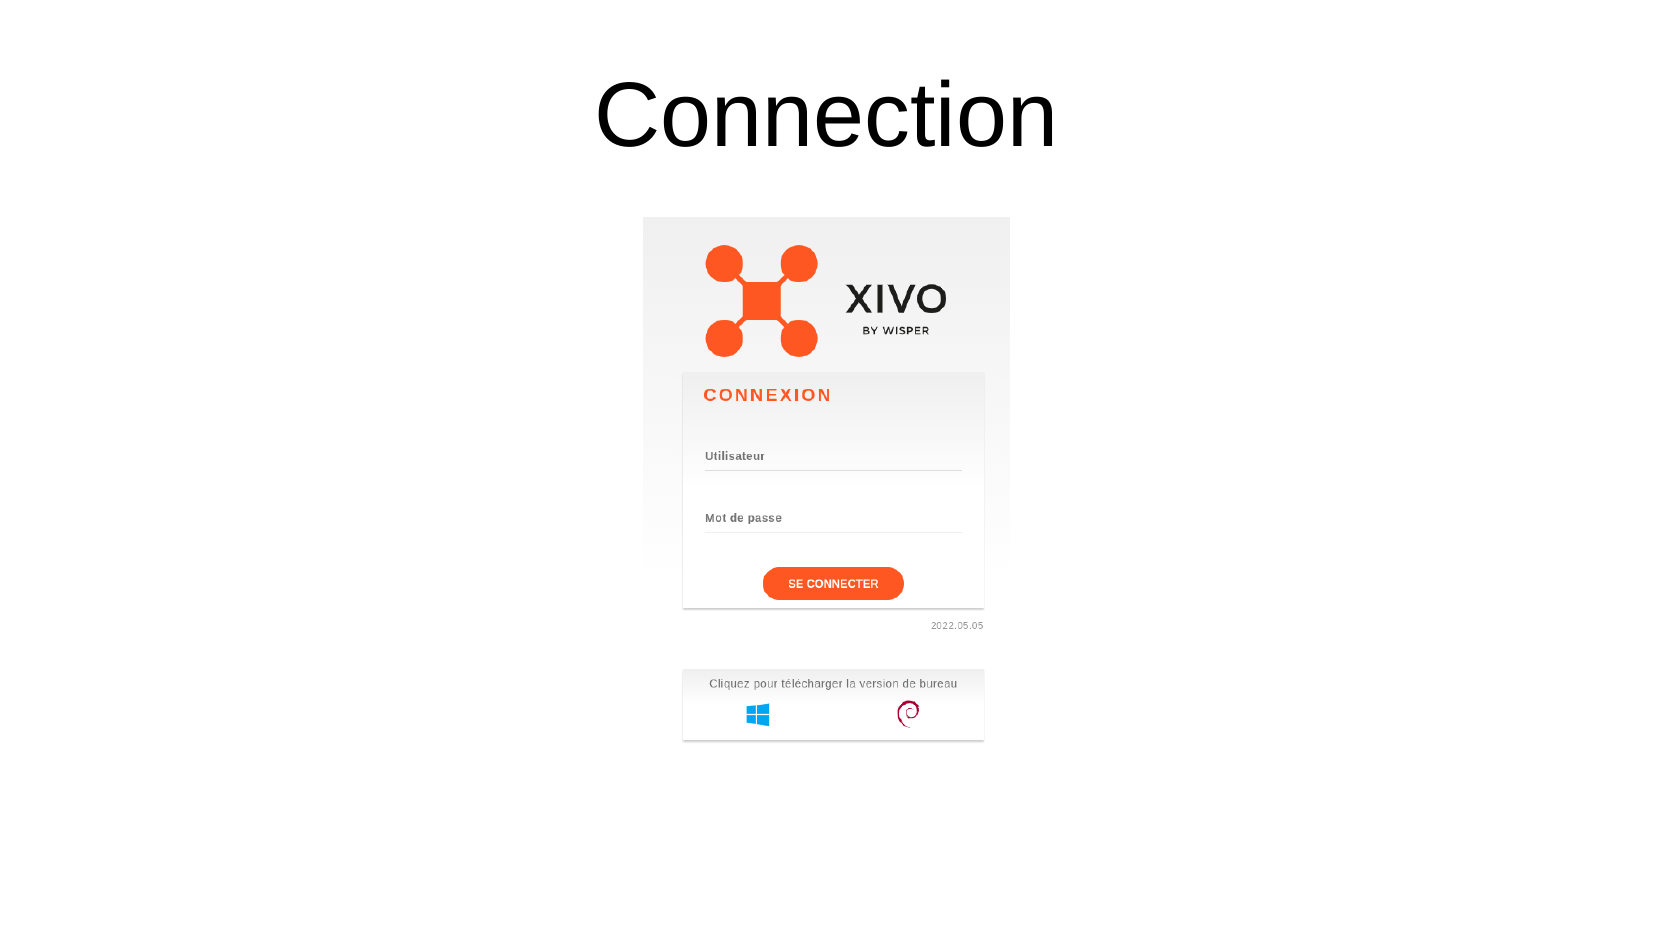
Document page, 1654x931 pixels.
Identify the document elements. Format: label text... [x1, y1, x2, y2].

title Connection [82, 37, 1571, 193]
picture [643, 217, 1010, 758]
